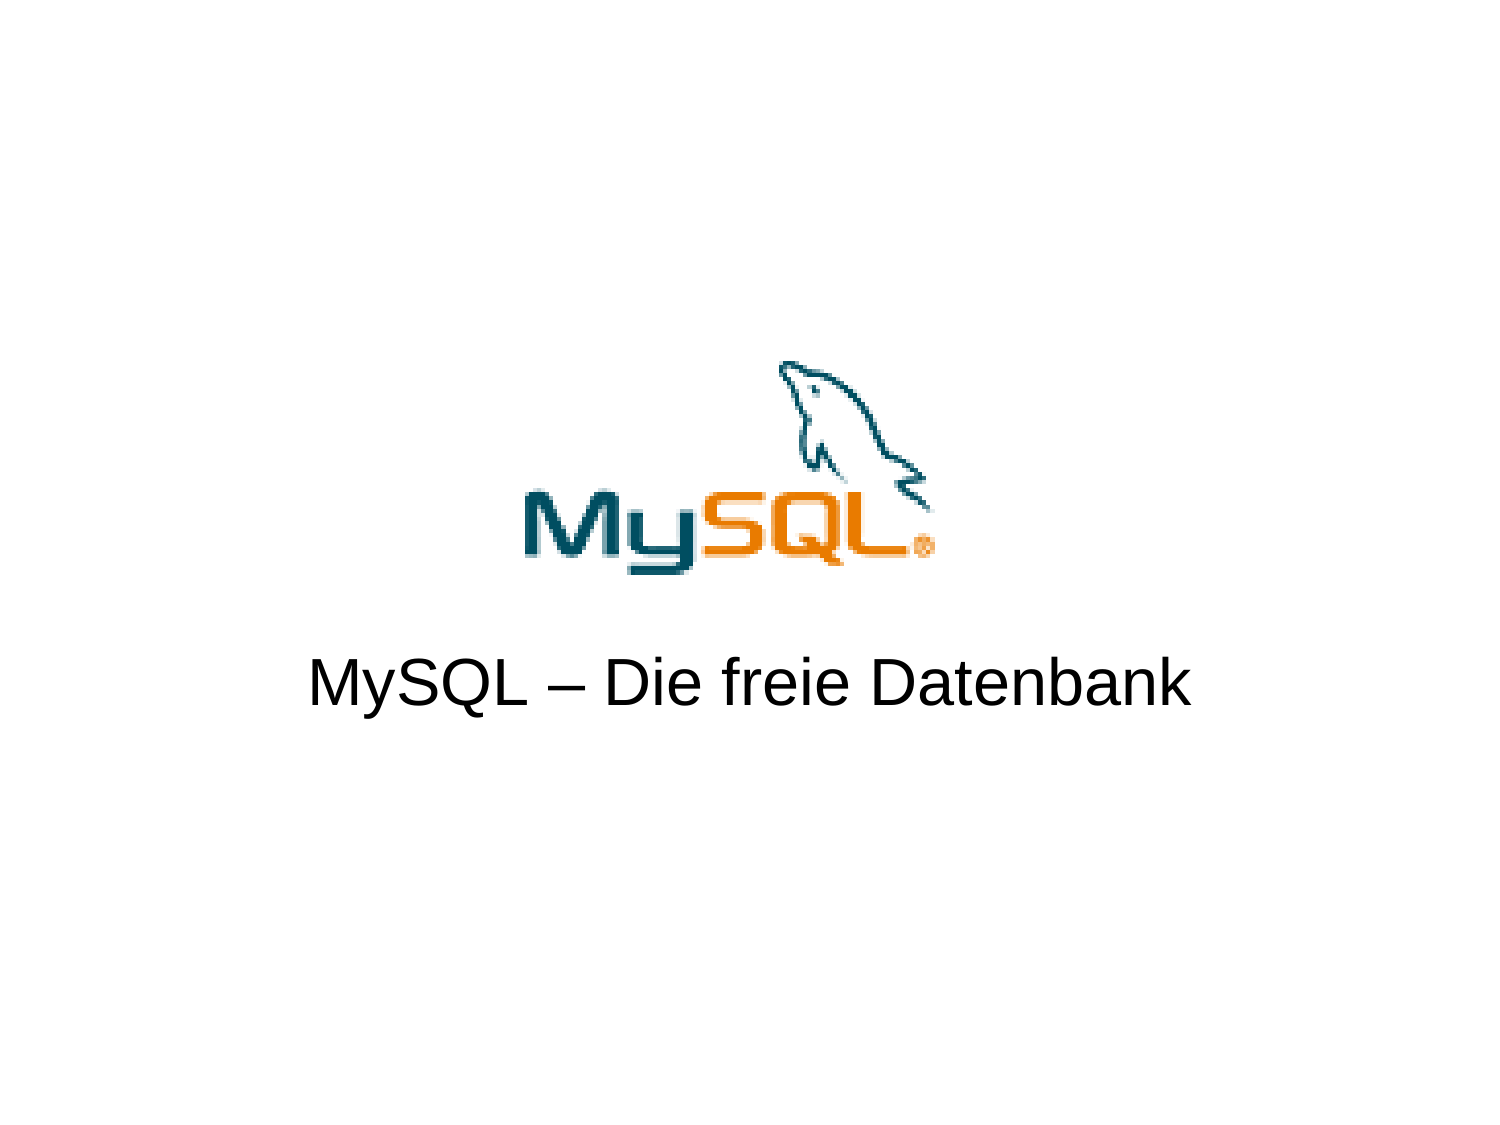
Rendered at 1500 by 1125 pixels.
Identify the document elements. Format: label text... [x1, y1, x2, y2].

picture [525, 361, 935, 575]
subtitle MySQL – Die freie Datenbank [225, 637, 1276, 926]
